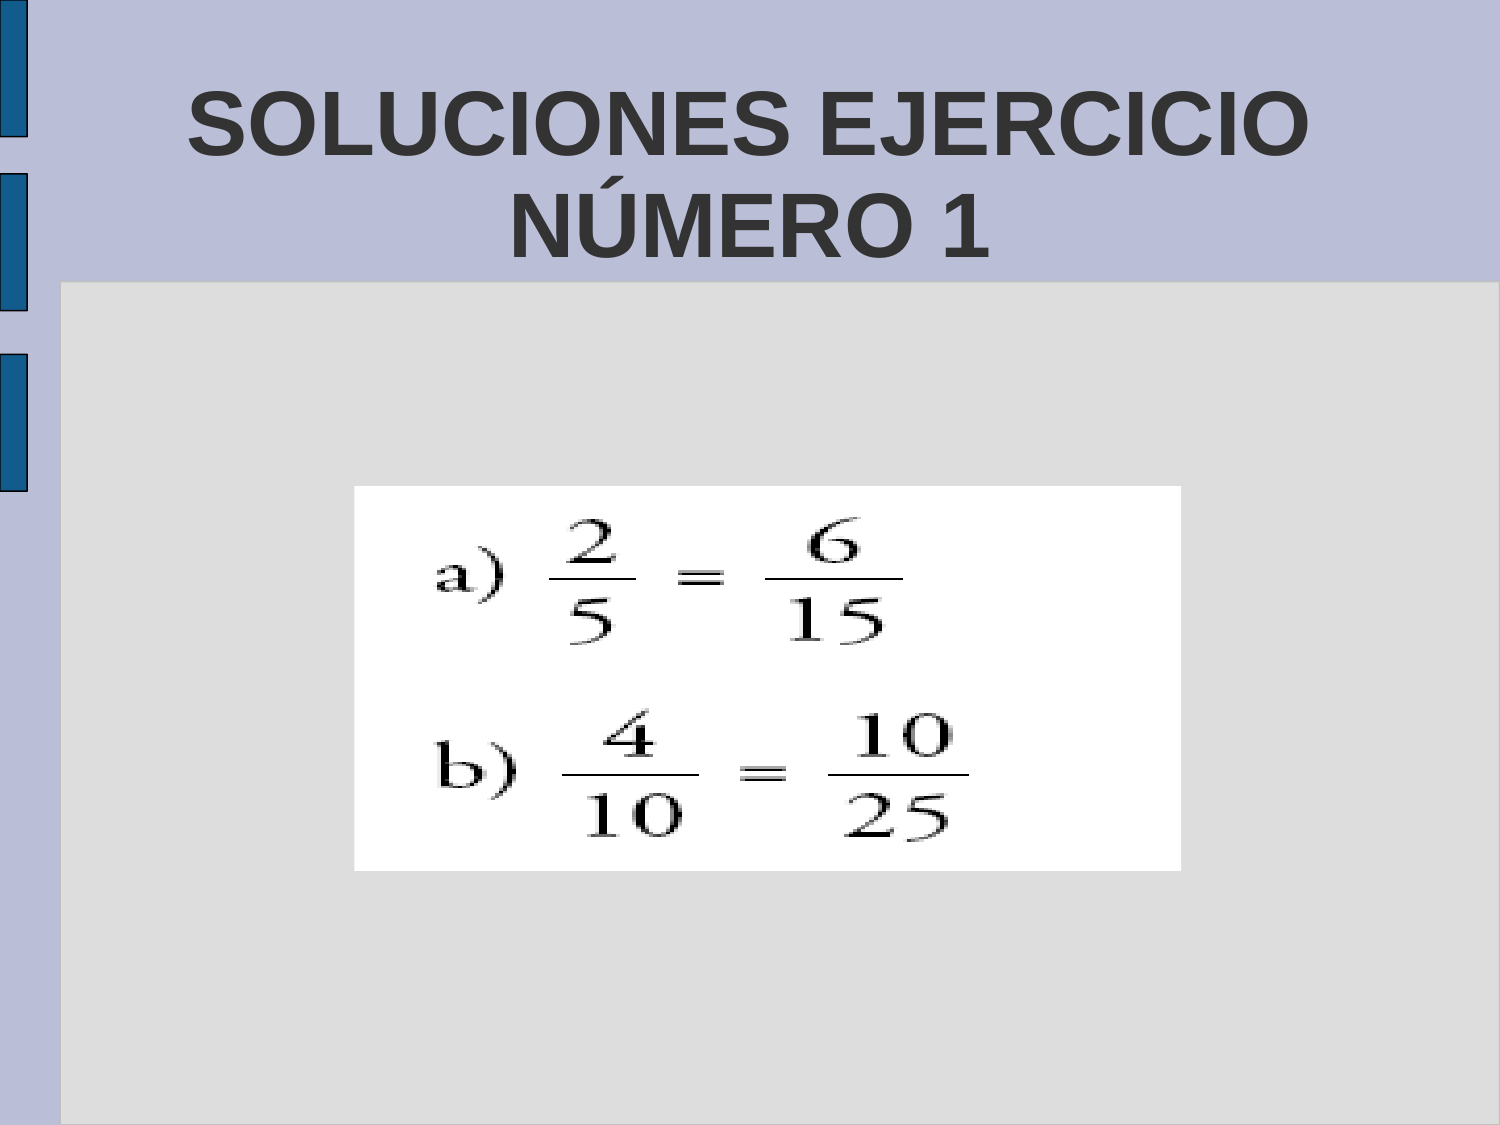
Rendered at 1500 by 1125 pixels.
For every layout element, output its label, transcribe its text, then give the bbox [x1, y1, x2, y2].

picture [354, 486, 1182, 871]
title SOLUCIONES EJERCICIO NÚMERO 1 [110, 73, 1391, 279]
